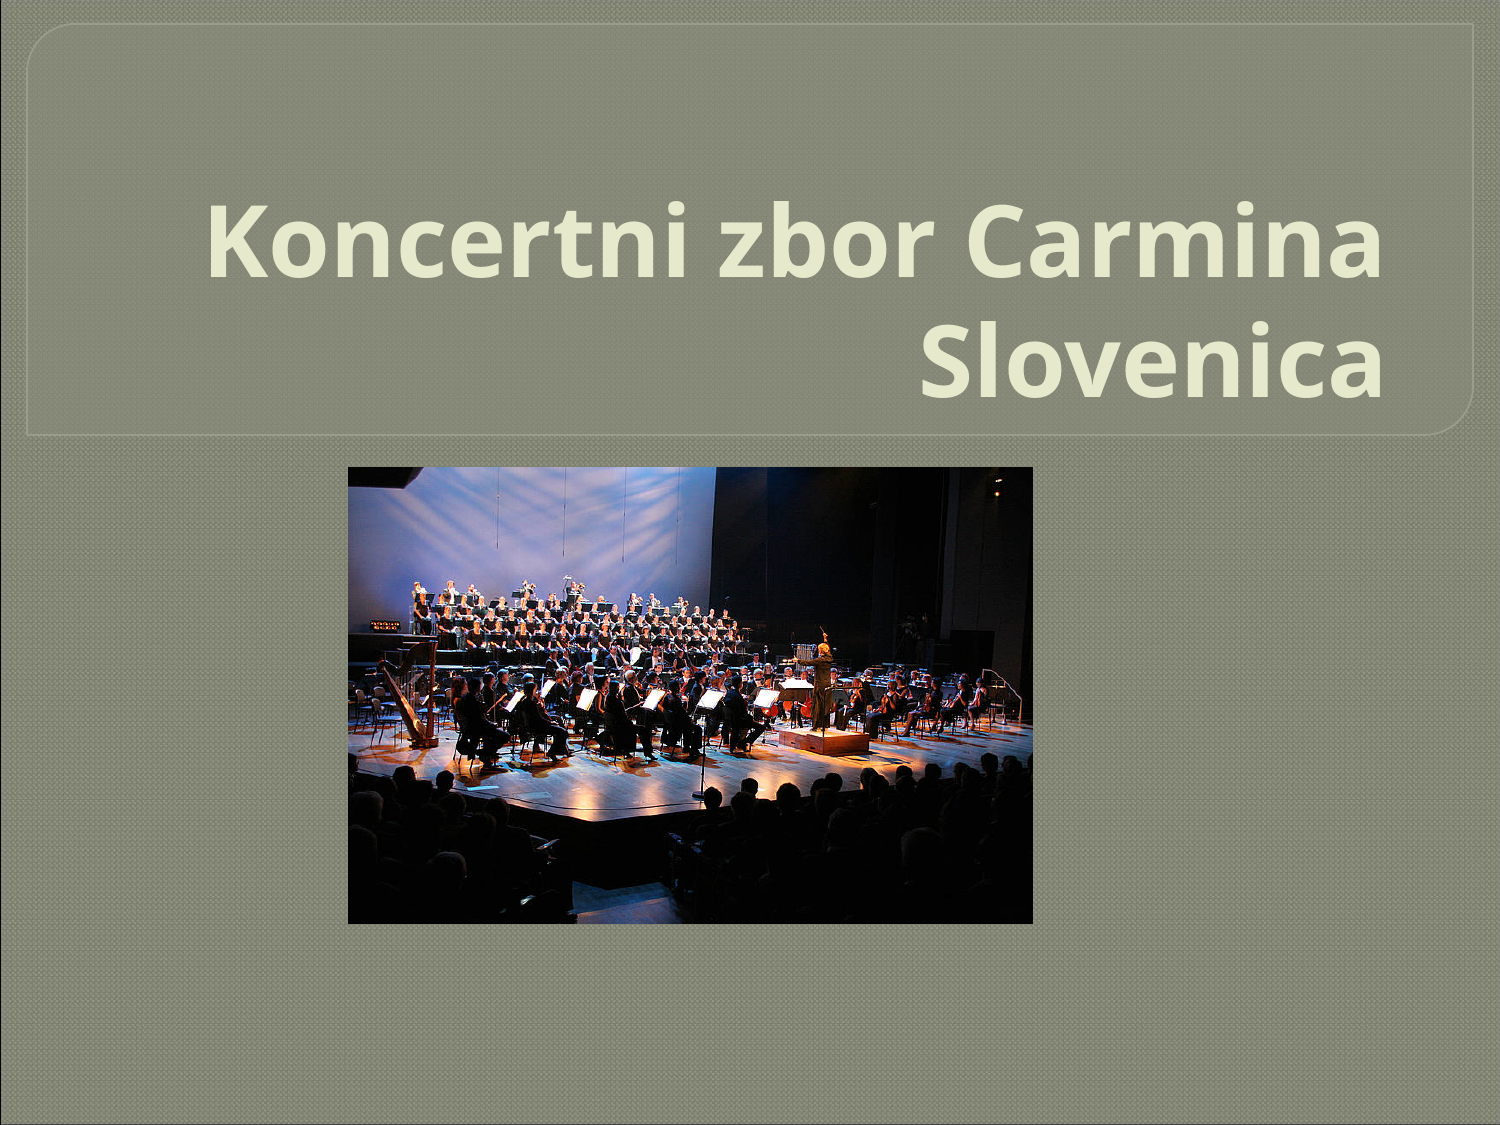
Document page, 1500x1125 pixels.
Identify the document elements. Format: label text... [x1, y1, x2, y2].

picture [0, 0, 1500, 1125]
title Koncertni zbor Carmina Slovenica [76, 62, 1427, 425]
